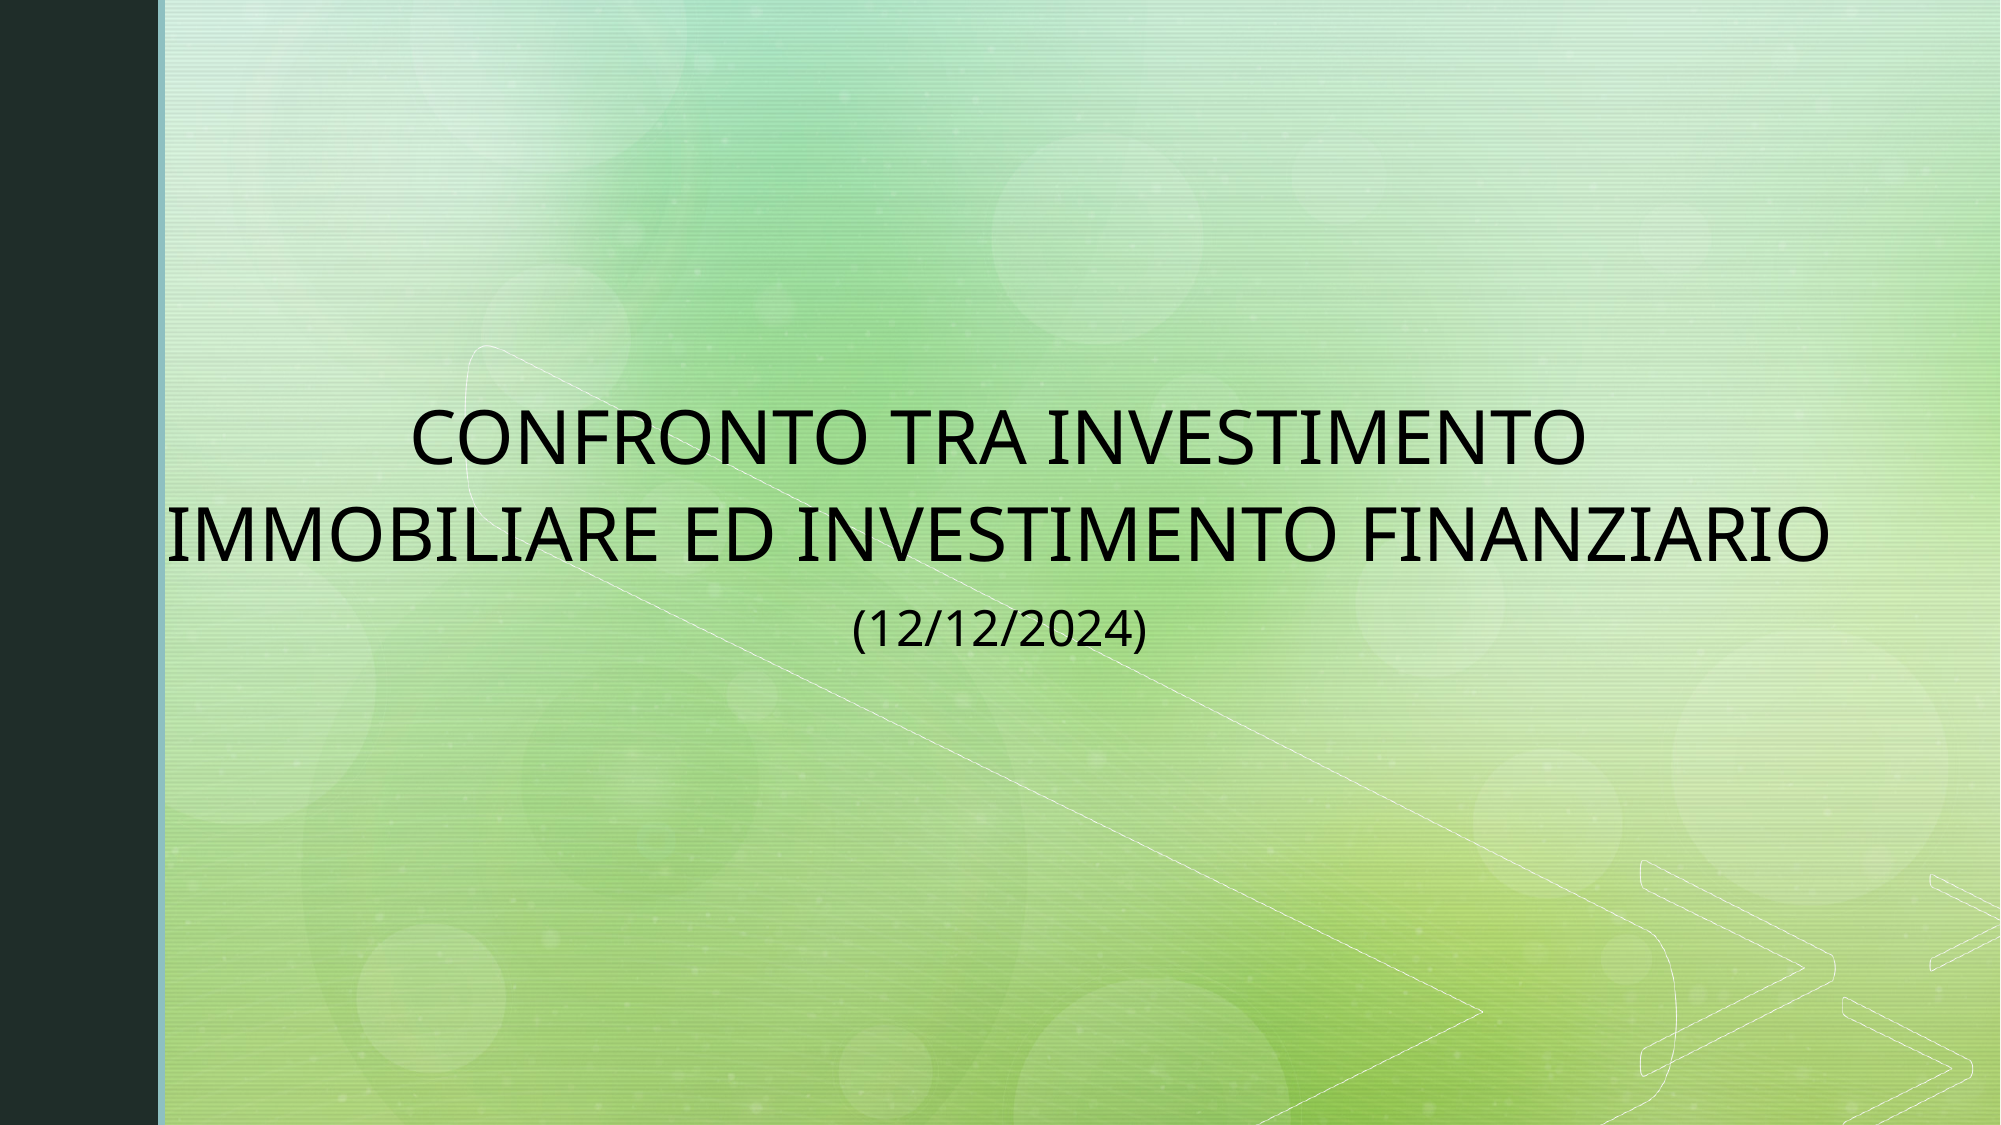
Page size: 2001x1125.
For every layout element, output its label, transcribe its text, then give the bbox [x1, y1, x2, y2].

text_box CONFRONTO TRA INVESTIMENTO IMMOBILIARE ED INVESTIMENTO FINANZIARIO (12/12/2024) [148, 376, 1852, 664]
